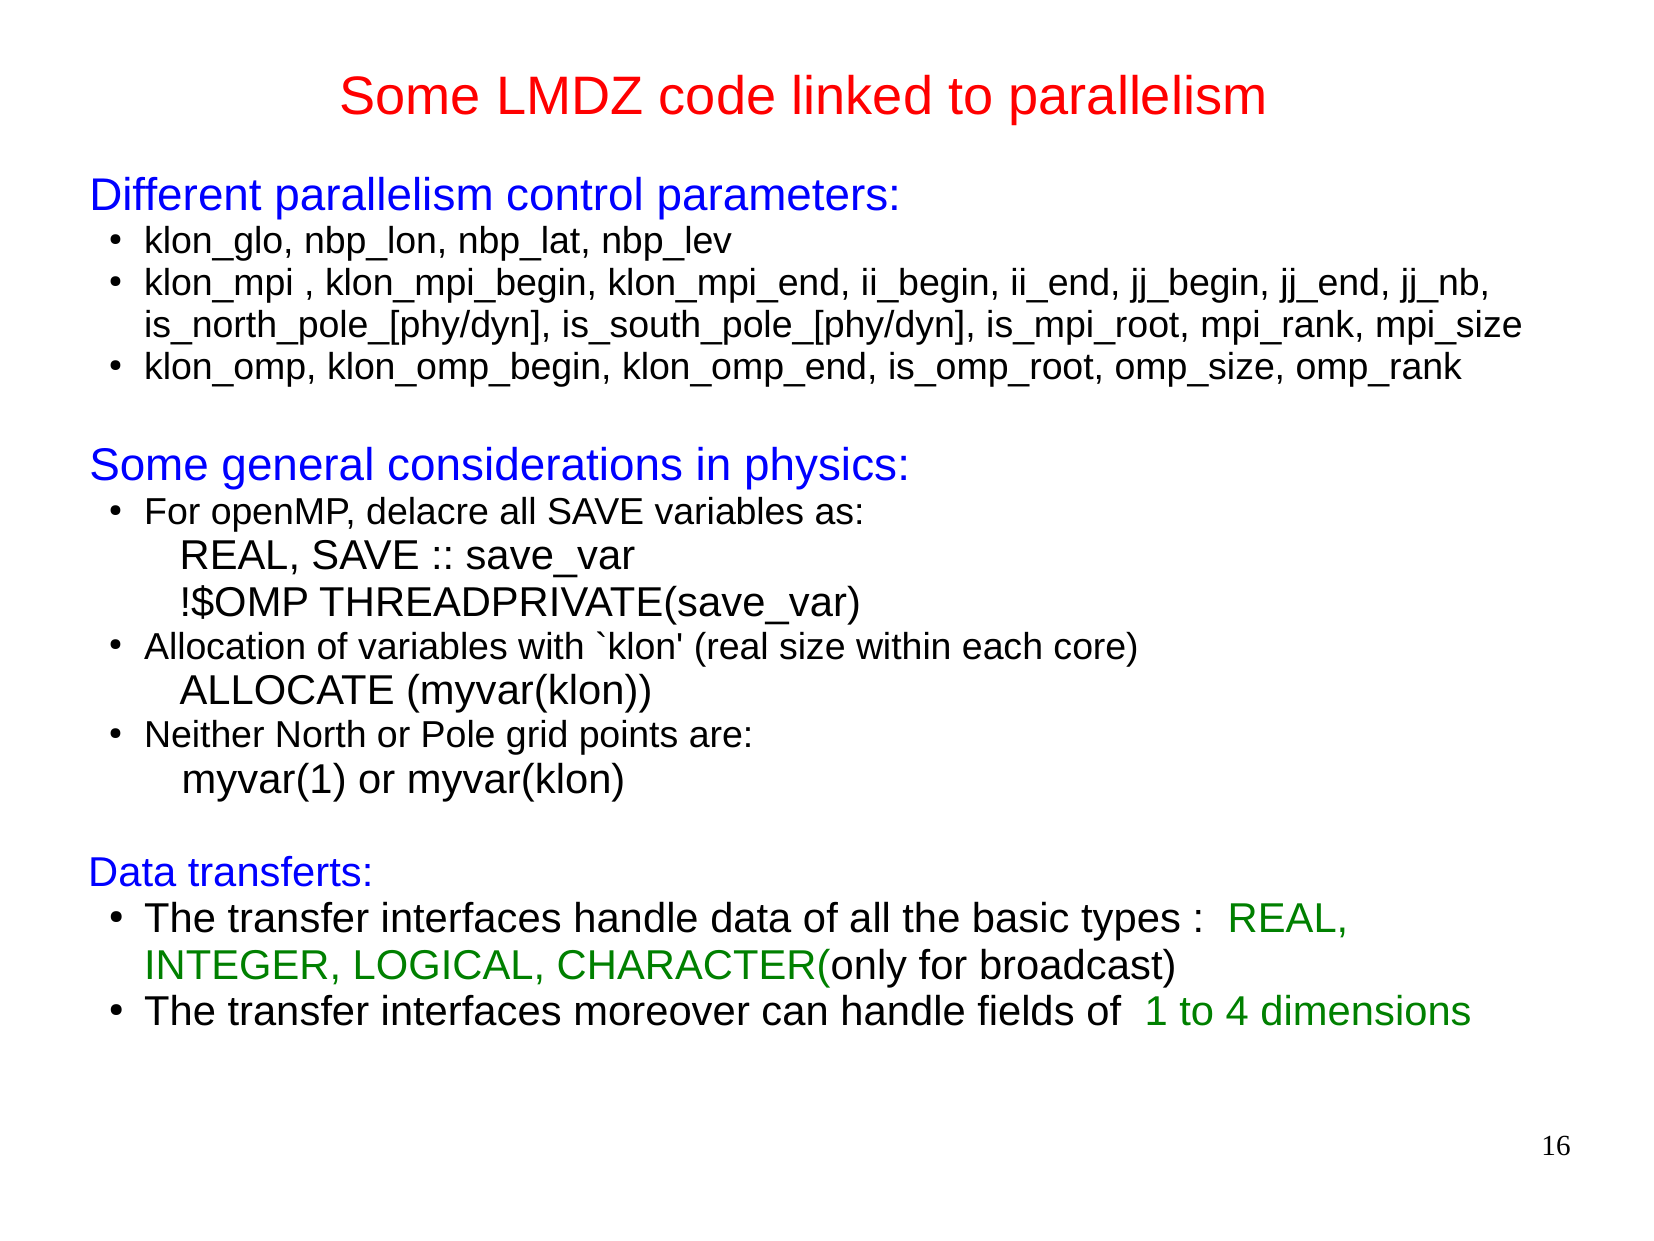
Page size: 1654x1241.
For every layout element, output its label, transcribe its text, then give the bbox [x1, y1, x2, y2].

text_box Some LMDZ code linked to parallelism Different parallelism control parameters: klon_glo, nbp_lon, nbp_lat, nbp_lev klon_mpi , klon_mpi_begin, klon_mpi_end, ii_begin, ii_end, jj_begin, jj_end, jj_nb, is_north_pole_[phy/dyn], is_south_pole_[phy/dyn], is_mpi_root, mpi_rank, mpi_size klon_omp, klon_omp_begin, klon_omp_end, is_omp_root, omp_size, omp_rank Some general considerations in physics: For openMP, delacre all SAVE variables as: REAL, SAVE :: save_var !$OMP THREADPRIVATE(save_var) Allocation of variables with `klon' (real size within each core) ALLOCATE (myvar(klon)) Neither North or Pole grid points are: myvar(1) or myvar(klon) Data transferts: The transfer interfaces handle data of all the basic types : REAL, INTEGER, LOGICAL, CHARACTER(only for broadcast) The transfer interfaces moreover can handle fields of 1 to 4 dimensions [58, 58, 1565, 1093]
